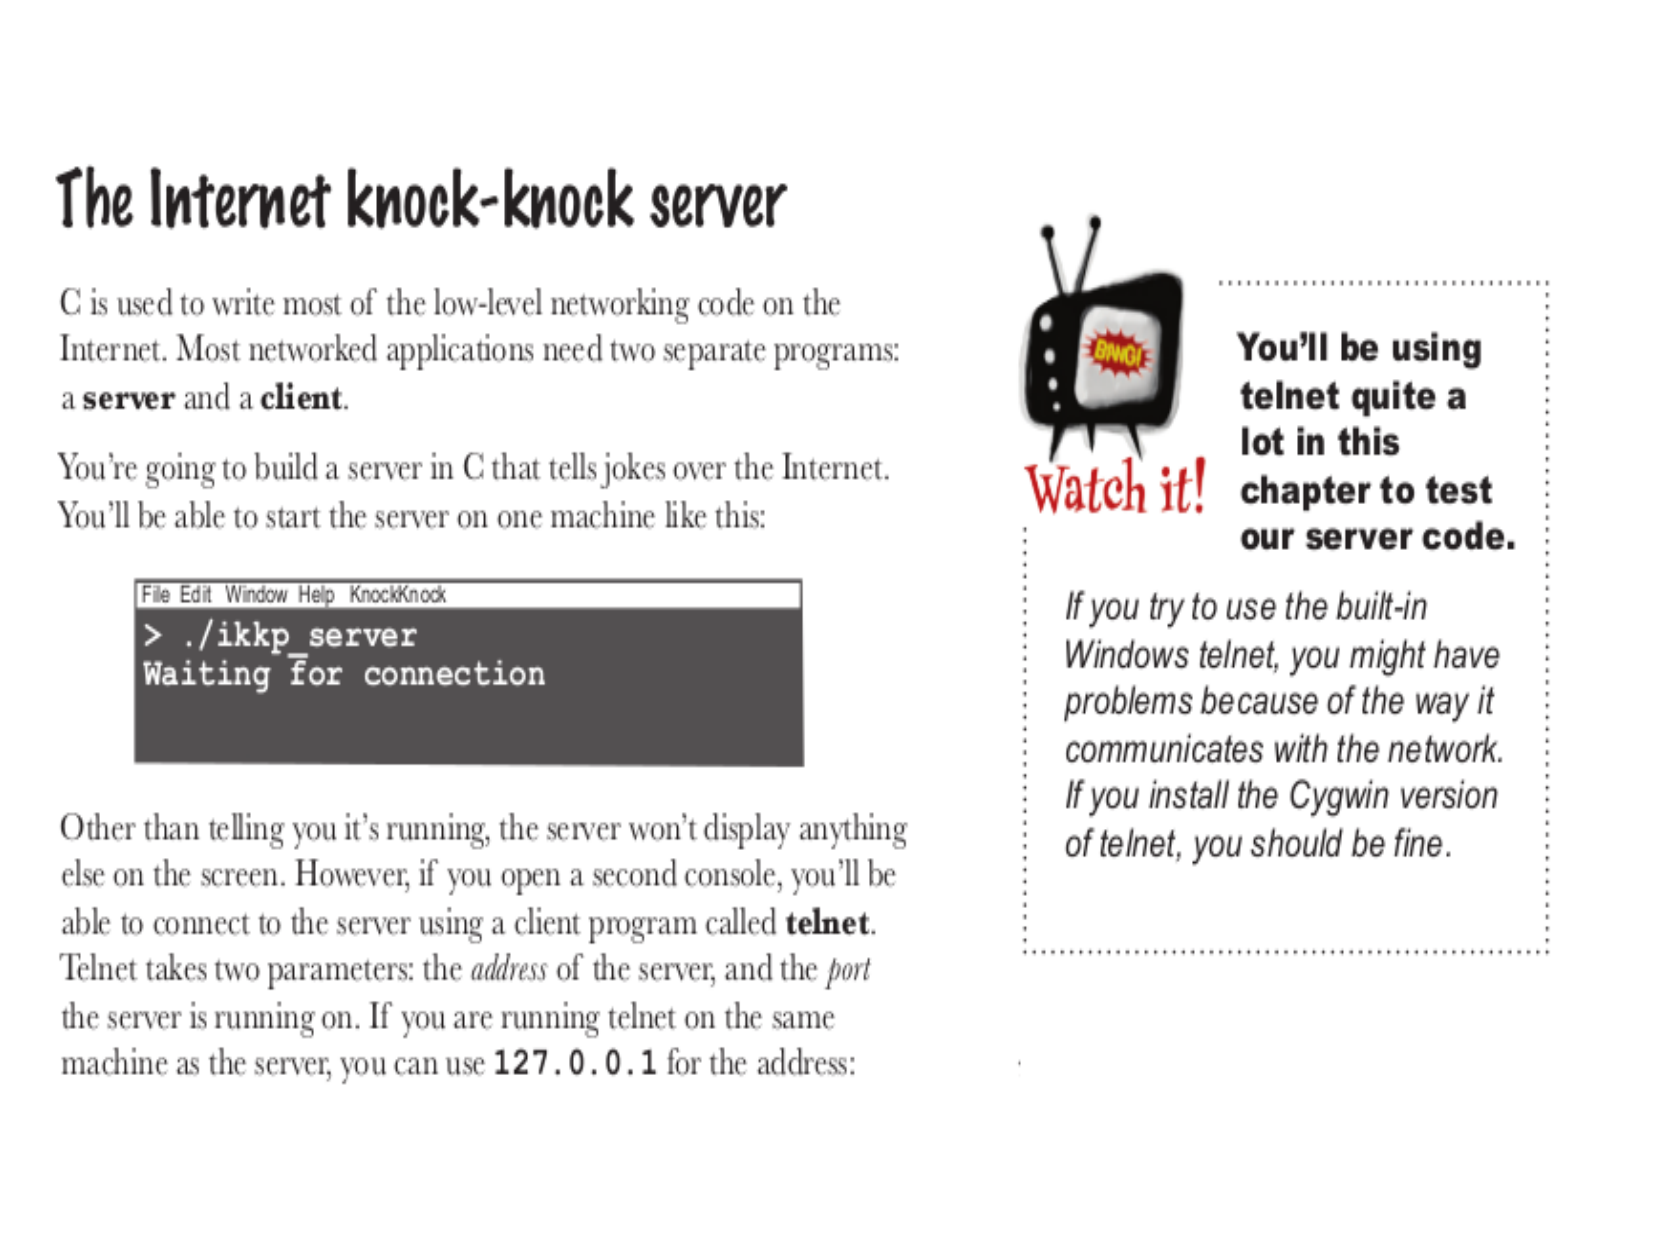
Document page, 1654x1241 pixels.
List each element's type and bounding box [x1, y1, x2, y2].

picture [35, 141, 1619, 1087]
